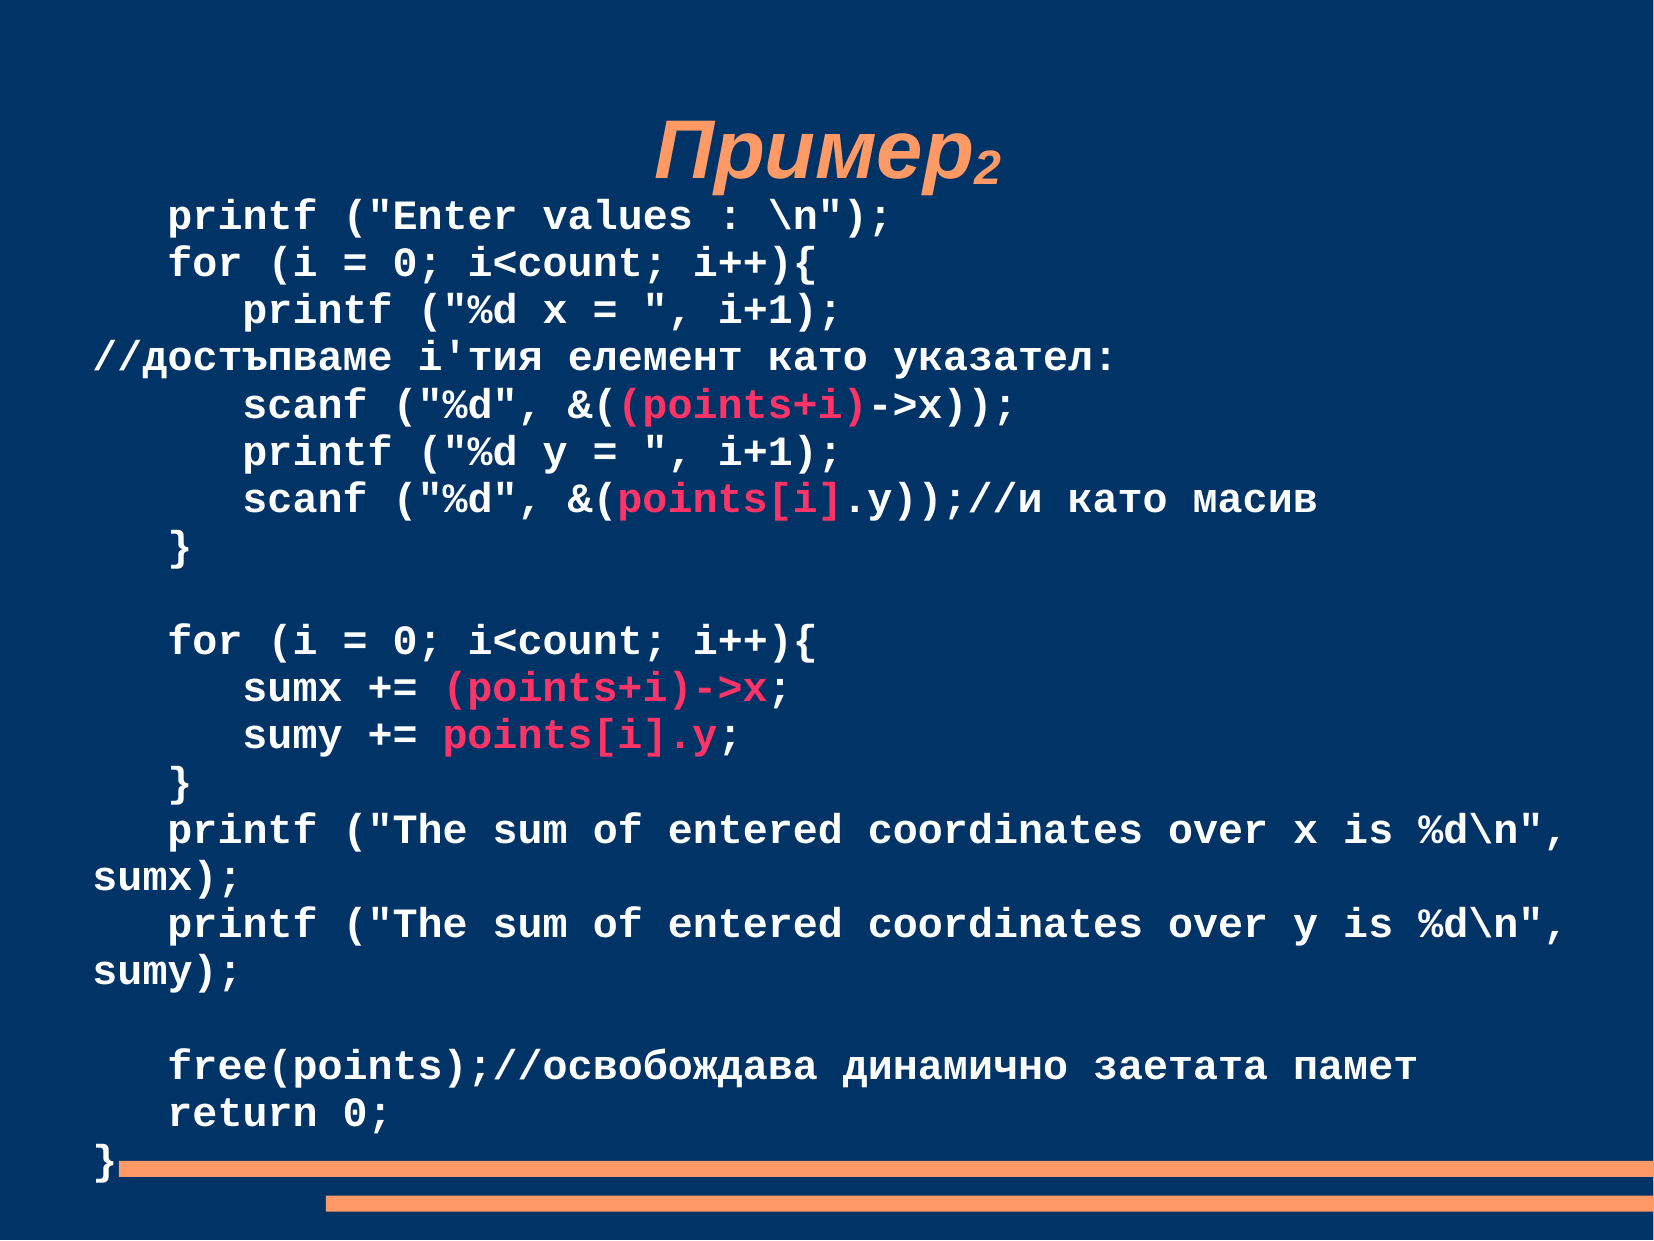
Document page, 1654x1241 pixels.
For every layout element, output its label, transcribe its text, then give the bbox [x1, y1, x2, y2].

text_box printf ("Enter values : \n"); for (i = 0; i<count; i++){ printf ("%d x = ", i+1); //достъпваме i'тия елемент като указател: scanf ("%d", &((points+i)->x)); printf ("%d y = ", i+1); scanf ("%d", &(points[i].y));//и като масив } for (i = 0; i<count; i++){ sumx += (points+i)->x; sumy += points[i].y; } printf ("The sum of entered coordinates over x is %d\n", sumx); printf ("The sum of entered coordinates over y is %d\n", sumy); free(points);//освобождава динамично заетата памет return 0; } [77, 187, 1630, 1206]
title Пример2 [121, 46, 1534, 187]
